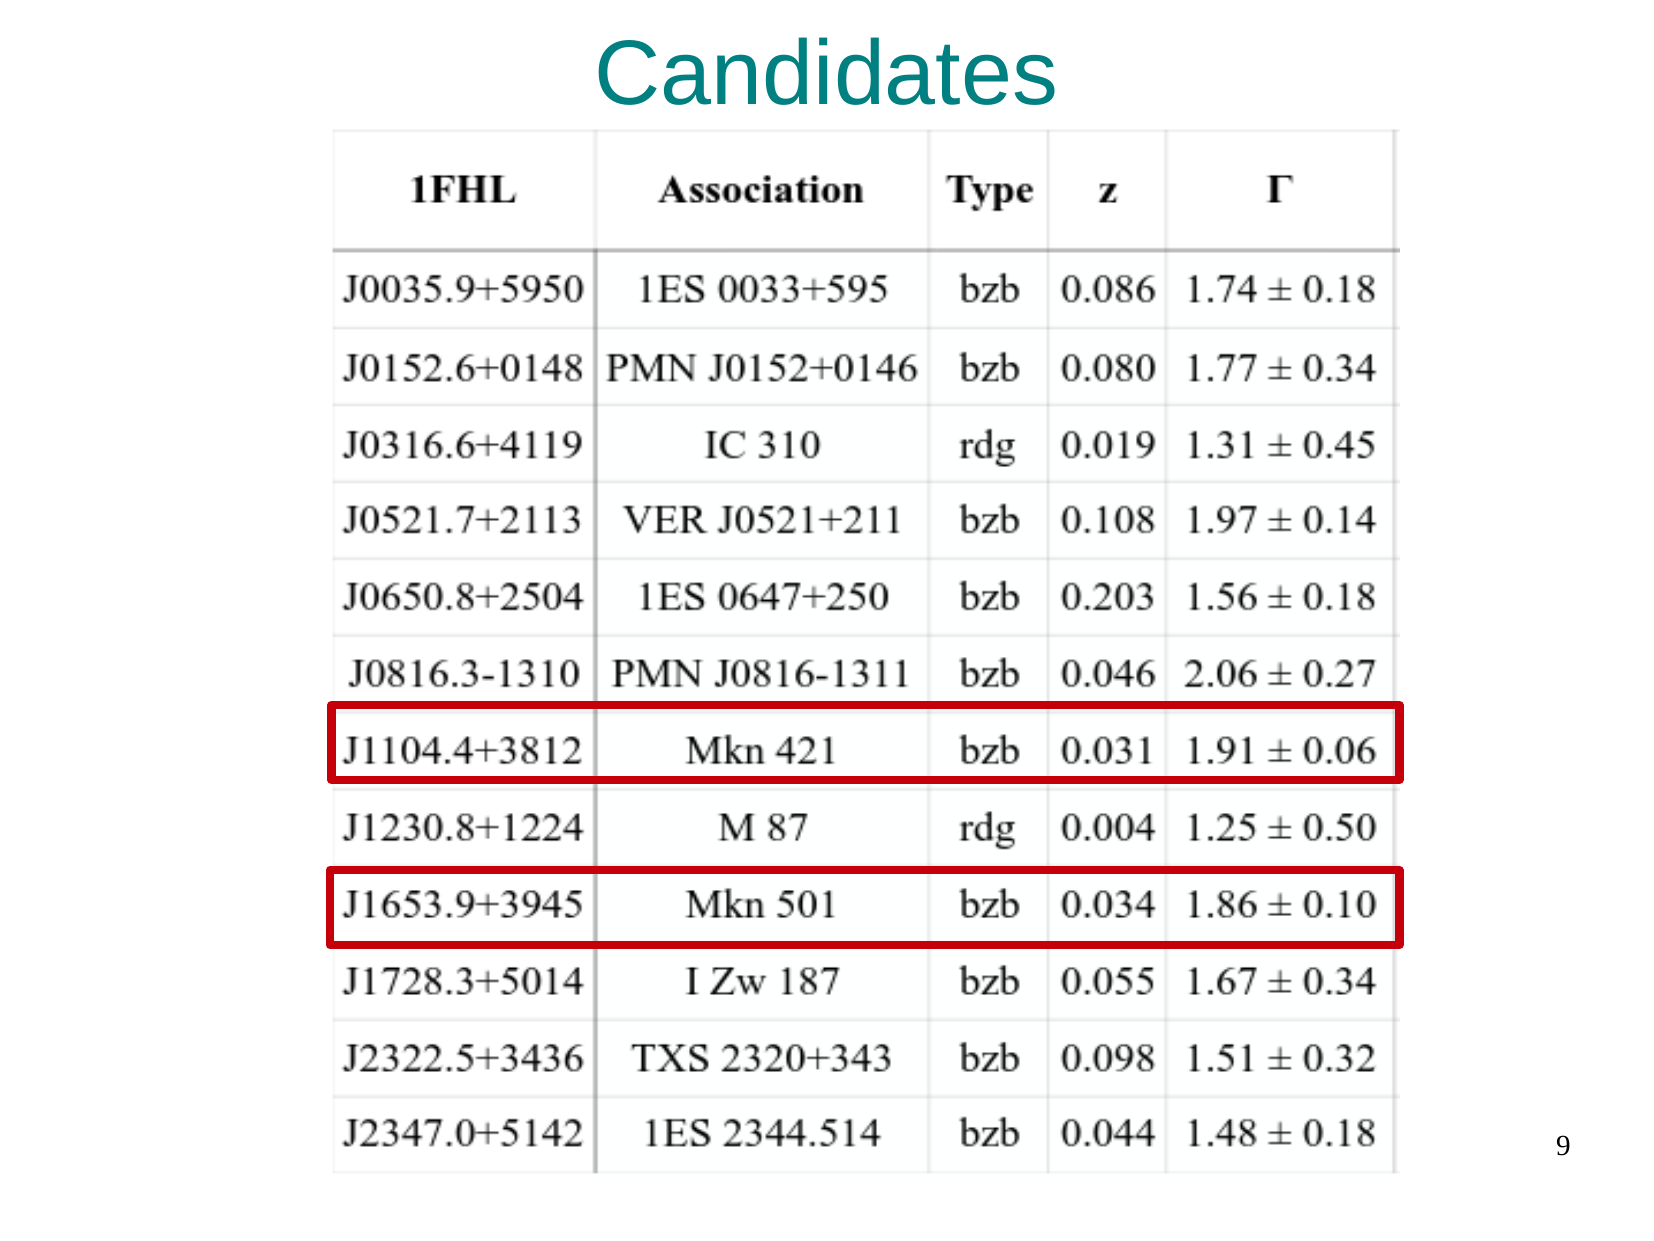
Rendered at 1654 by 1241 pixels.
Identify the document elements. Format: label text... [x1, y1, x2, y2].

picture [331, 784, 1400, 866]
picture [331, 949, 1400, 1180]
title Candidates [82, 21, 1571, 125]
picture [336, 709, 1395, 776]
picture [331, 124, 1400, 701]
picture [334, 874, 1395, 941]
